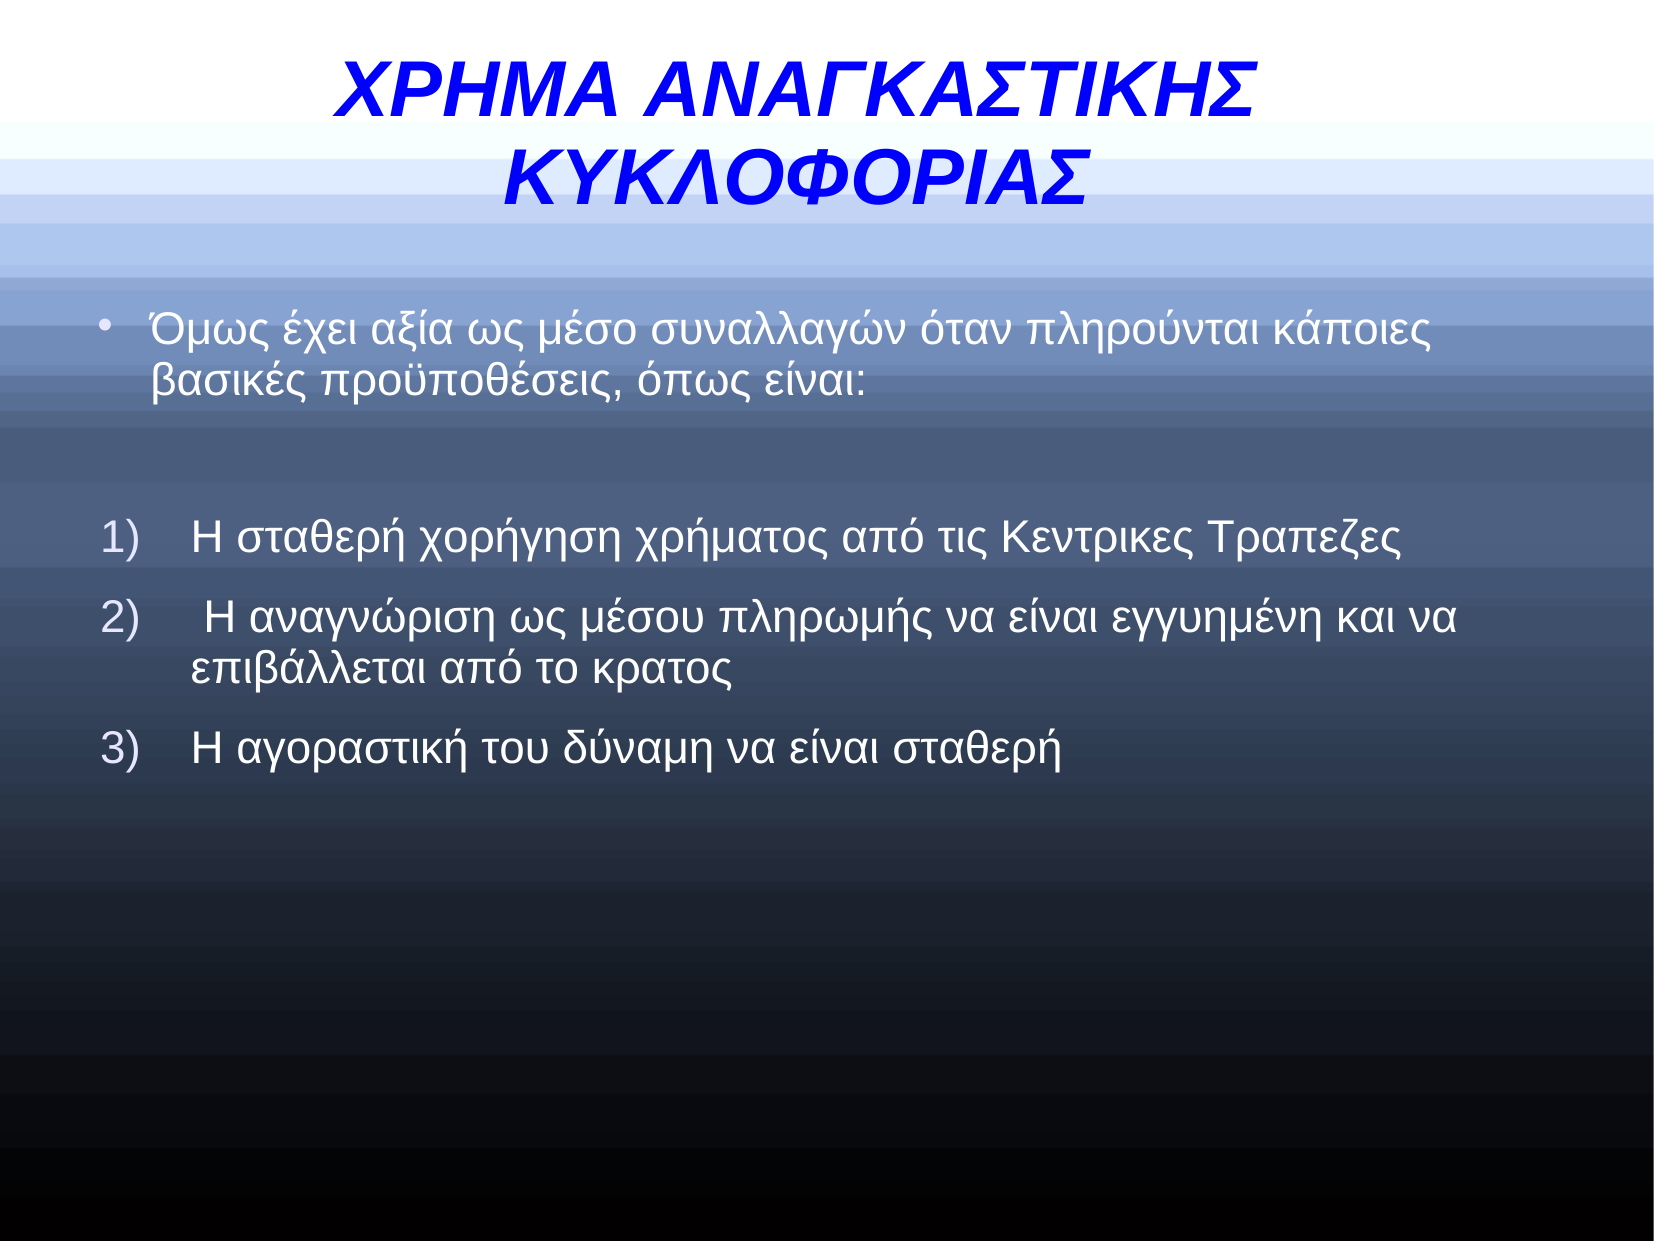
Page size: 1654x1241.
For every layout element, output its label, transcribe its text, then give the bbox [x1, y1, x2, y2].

list Όμως έχει αξία ως μέσο συναλλαγών όταν πληρούνται κάποιες βασικές προϋποθέσεις, όπως είναι: Η σταθερή χορήγηση χρήματος από τις Κεντρικες Τραπεζες Η αναγνώριση ως μέσου πληρωμής να είναι εγγυημένη και να επιβάλλεται από το κρατος Η αγοραστική του δύναμη να είναι σταθερή [79, 303, 1515, 938]
picture [0, 0, 1654, 1241]
title ΧΡΗΜΑ ΑΝΑΓΚΑΣΤΙΚΗΣ ΚΥΚΛΟΦΟΡΙΑΣ [79, 42, 1515, 220]
